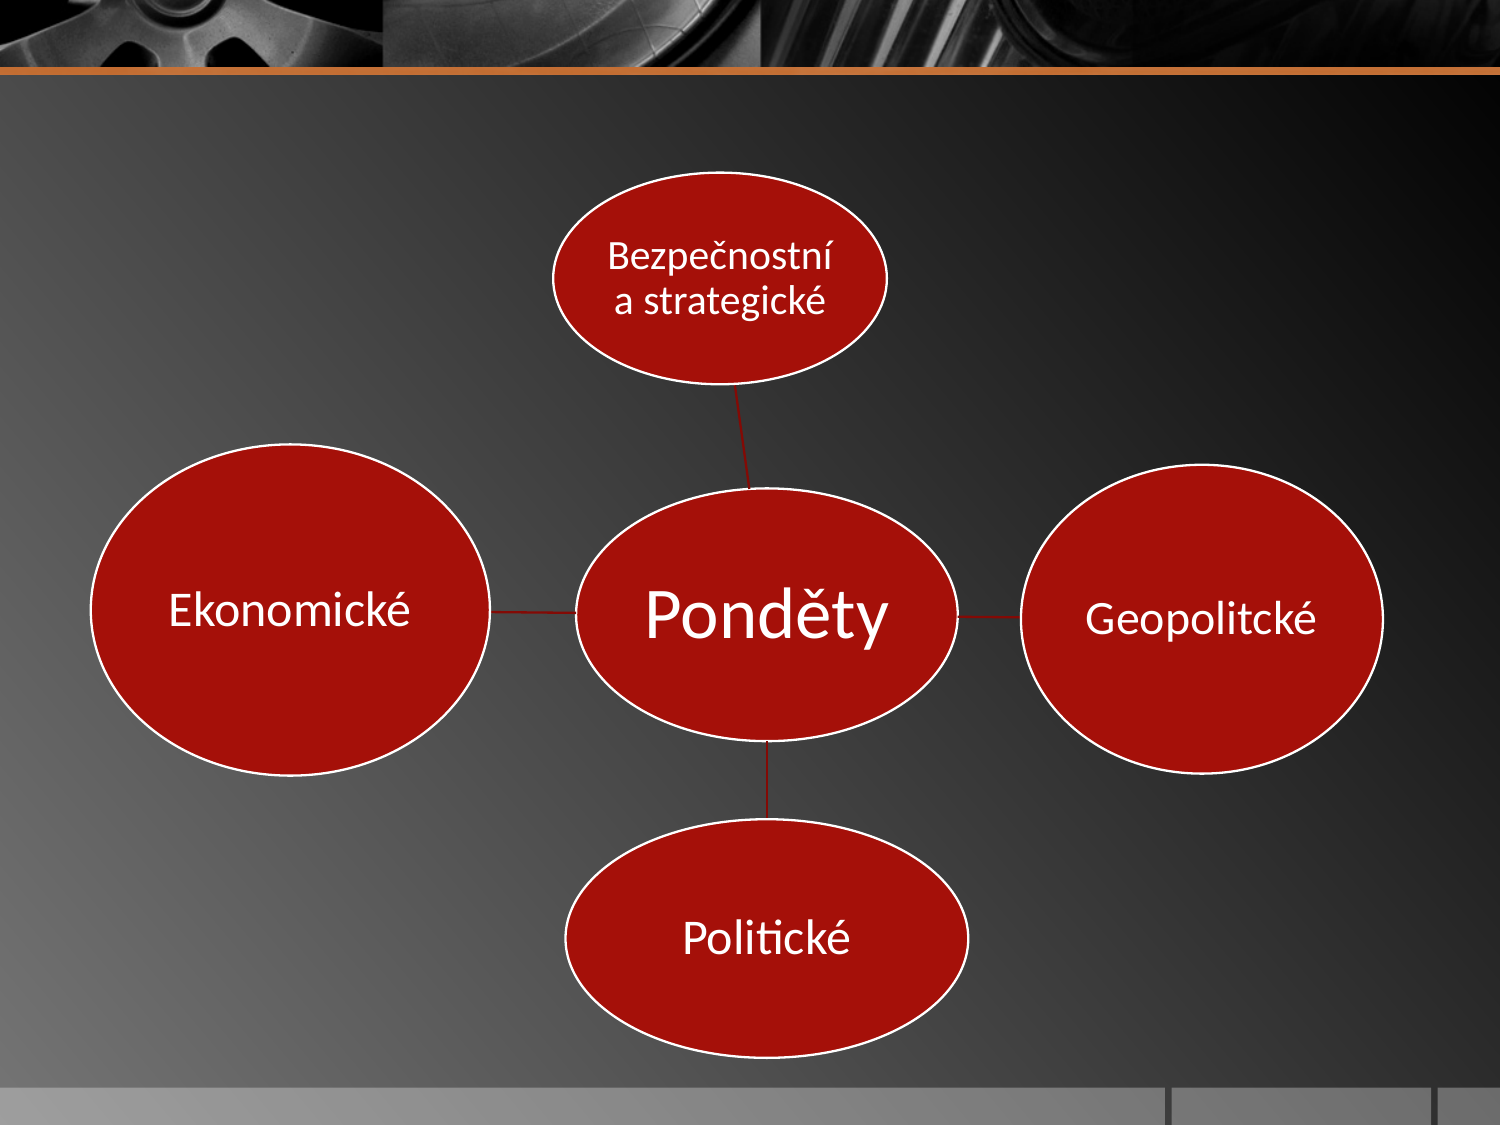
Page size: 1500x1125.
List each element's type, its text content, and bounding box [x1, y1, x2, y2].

text_box Ponděty [576, 488, 958, 742]
text_box Ekonomické [90, 444, 490, 776]
text_box Bezpečnostní a strategické [553, 172, 887, 385]
text_box Politické [565, 819, 969, 1058]
text_box Geopolitcké [1020, 464, 1383, 774]
